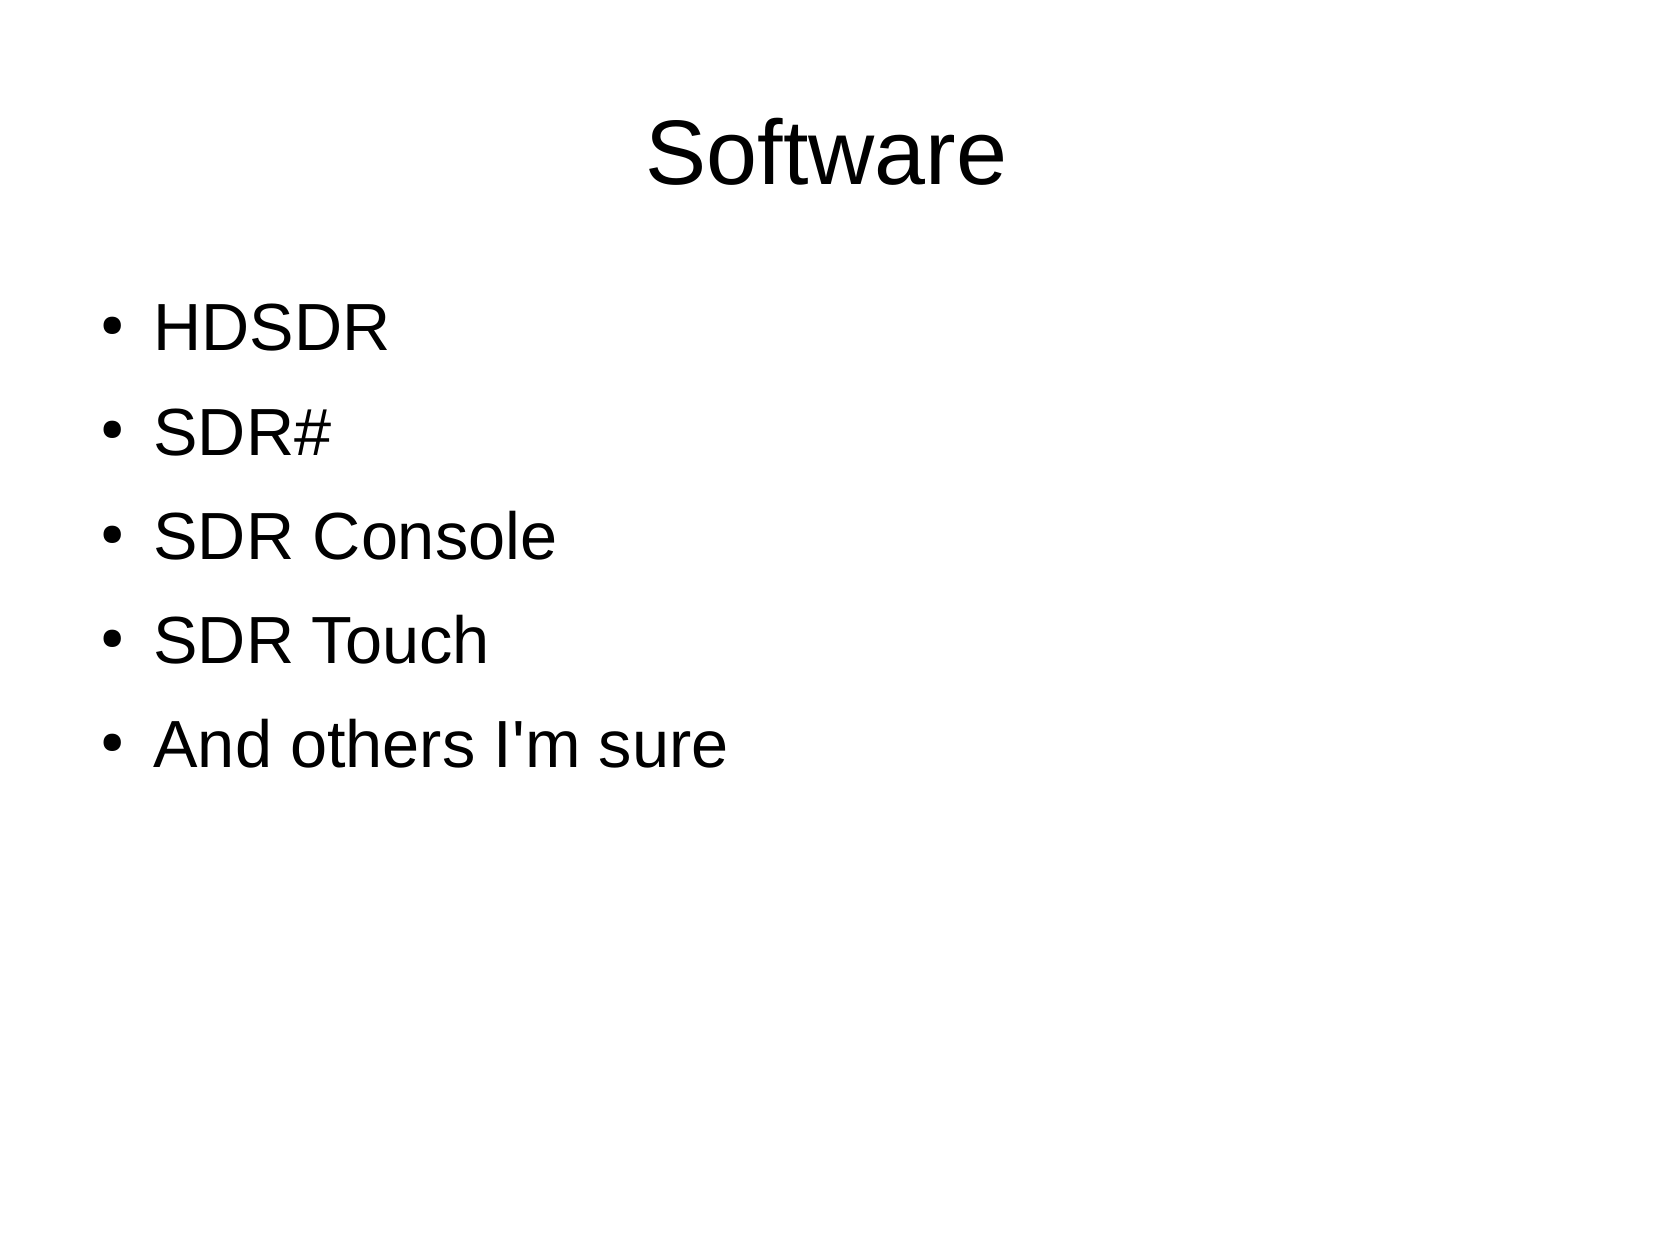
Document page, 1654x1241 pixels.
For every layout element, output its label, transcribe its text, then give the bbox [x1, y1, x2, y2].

list HDSDR SDR# SDR Console SDR Touch And others I'm sure [82, 290, 1571, 1109]
title Software [82, 49, 1571, 257]
